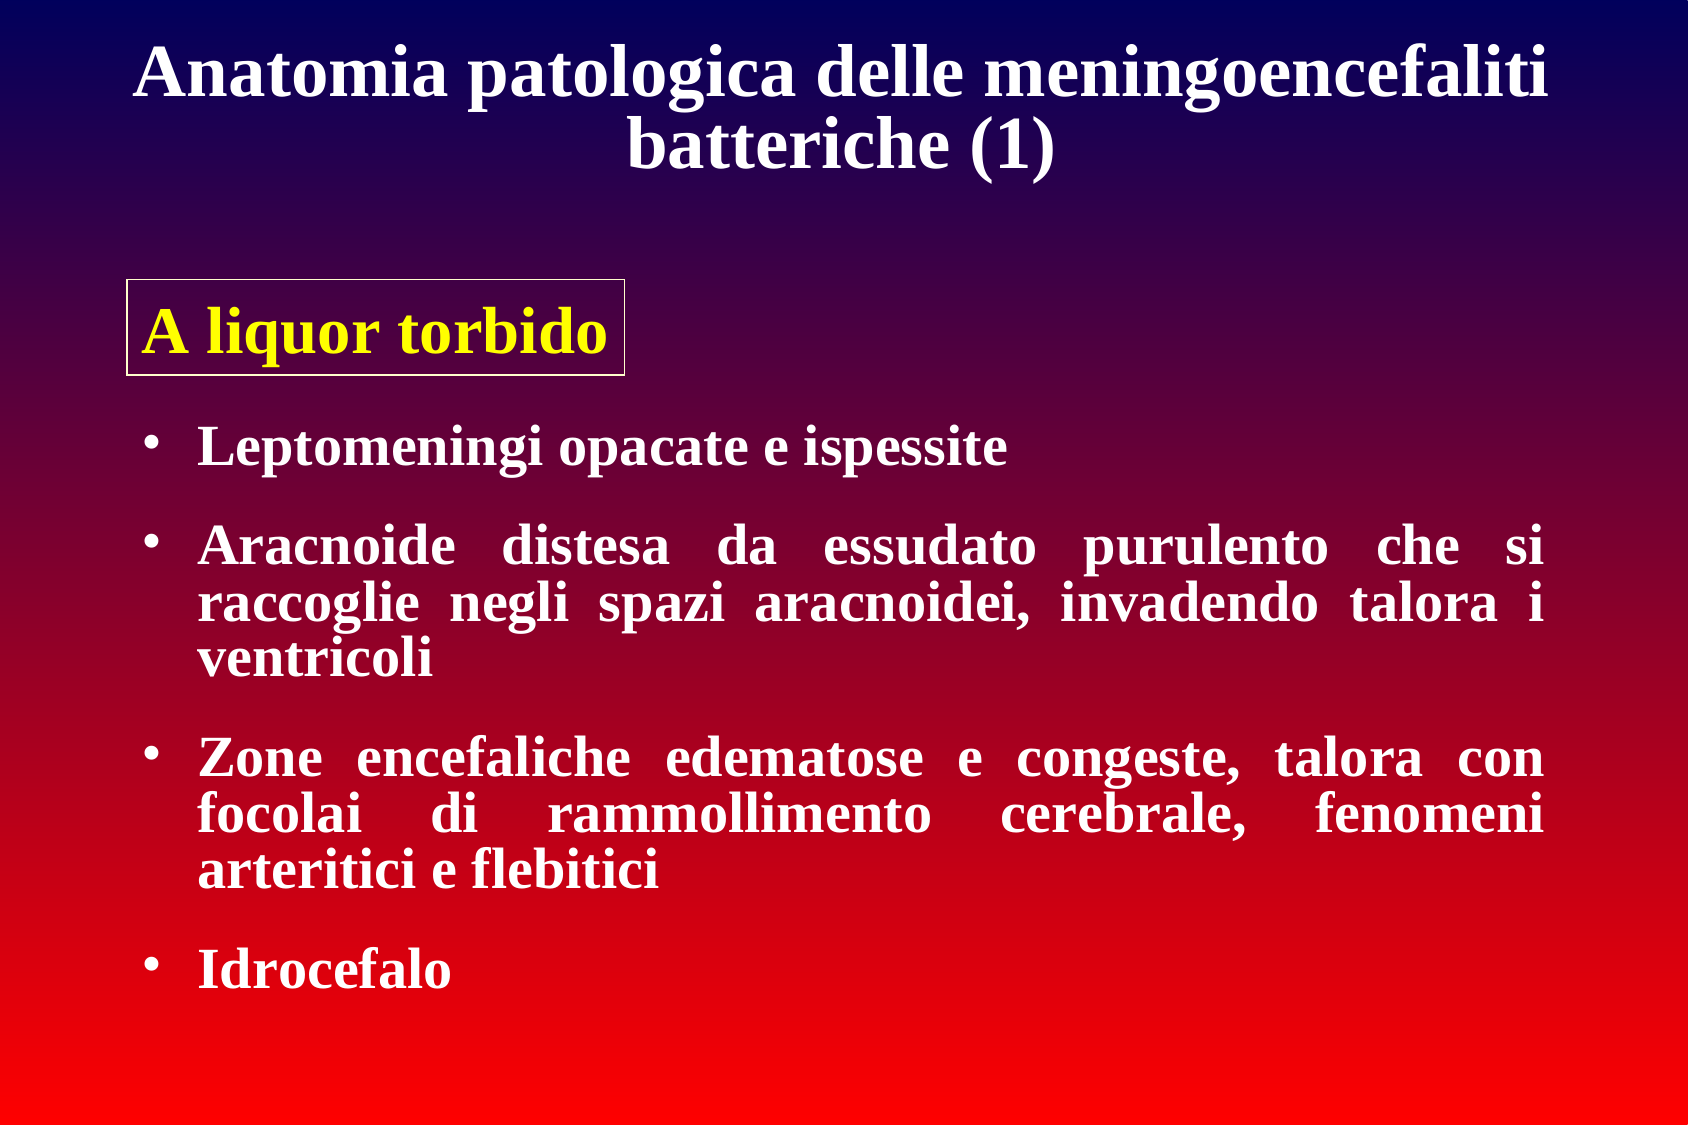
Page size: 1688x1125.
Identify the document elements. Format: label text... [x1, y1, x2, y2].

text_box Leptomeningi opacate e ispessite Aracnoide distesa da essudato purulento che si raccoglie negli spazi aracnoidei, invadendo talora i ventricoli Zone encefaliche edematose e congeste, talora con focolai di rammollimento cerebrale, fenomeni arteritici e flebitici Idrocefalo [126, 413, 1561, 1037]
text_box A liquor torbido [127, 279, 625, 375]
text_box Anatomia patologica delle meningoencefaliti batteriche (1) [33, 26, 1650, 196]
